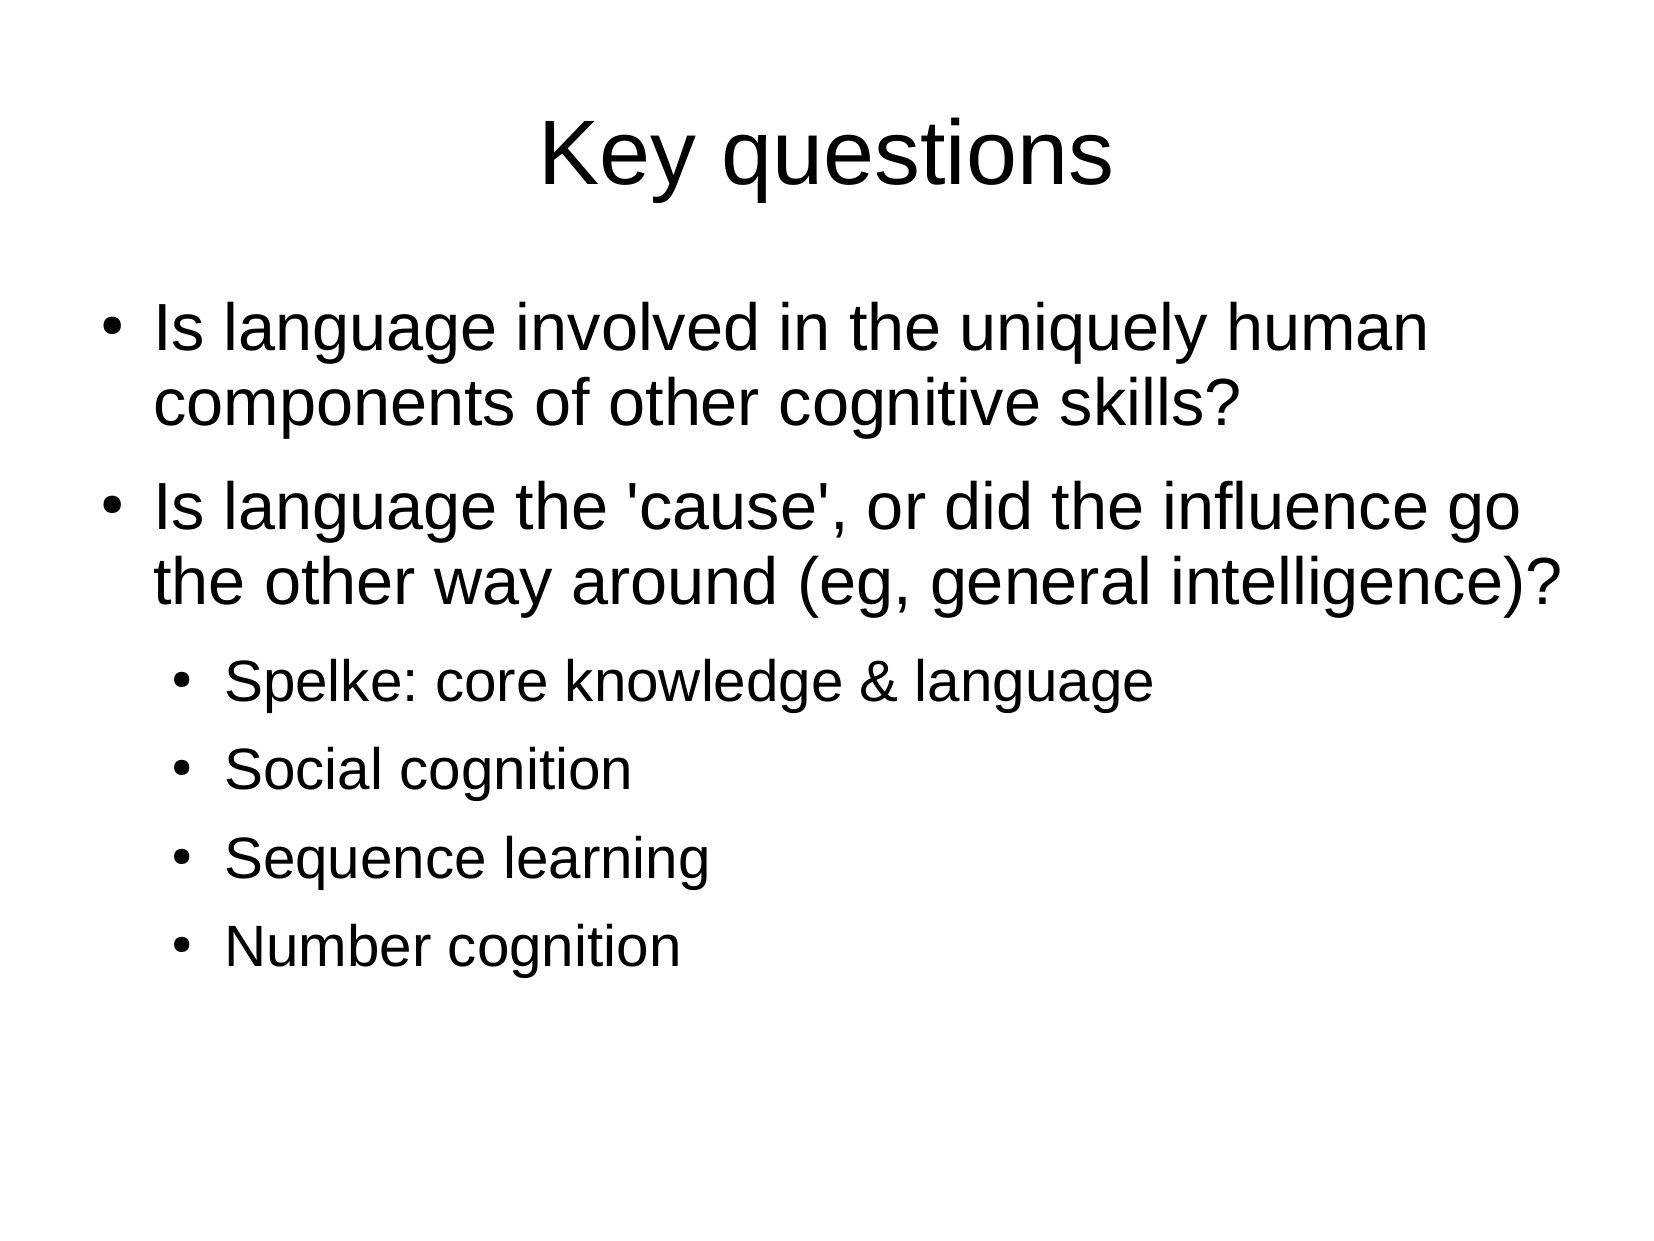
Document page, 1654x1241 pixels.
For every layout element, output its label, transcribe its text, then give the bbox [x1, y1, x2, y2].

list Is language involved in the uniquely human components of other cognitive skills? Is language the 'cause', or did the influence go the other way around (eg, general intelligence)? Spelke: core knowledge & language Social cognition Sequence learning Number cognition [82, 290, 1571, 1109]
title Key questions [82, 49, 1571, 257]
